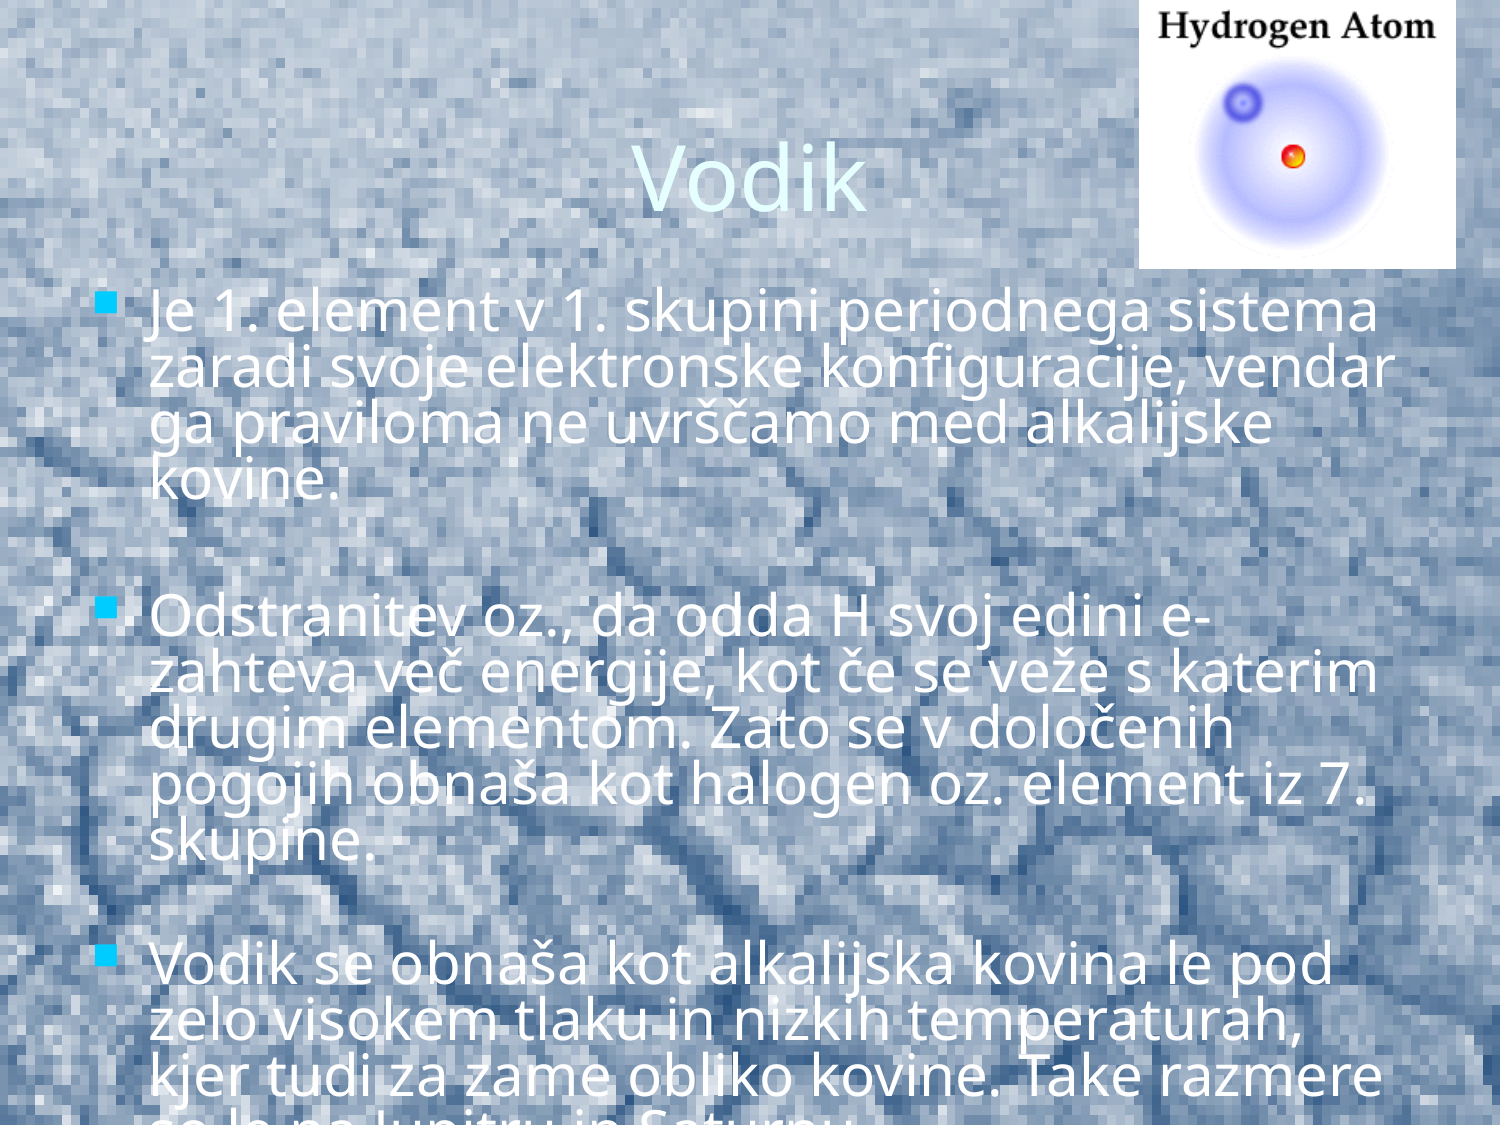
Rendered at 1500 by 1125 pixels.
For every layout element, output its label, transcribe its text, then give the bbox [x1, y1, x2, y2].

picture [0, 0, 1500, 1125]
title Vodik [75, 62, 1425, 288]
list Je 1. element v 1. skupini periodnega sistema zaradi svoje elektronske konfiguracije, vendar ga praviloma ne uvrščamo med alkalijske kovine. Odstranitev oz., da odda H svoj edini e- zahteva več energije, kot če se veže s katerim drugim elementom. Zato se v določenih pogojih obnaša kot halogen oz. element iz 7. skupine. Vodik se obnaša kot alkalijska kovina le pod zelo visokem tlaku in nizkih temperaturah, kjer tudi za zame obliko kovine. Take razmere so le na Jupitru in Saturnu. [76, 278, 1427, 954]
